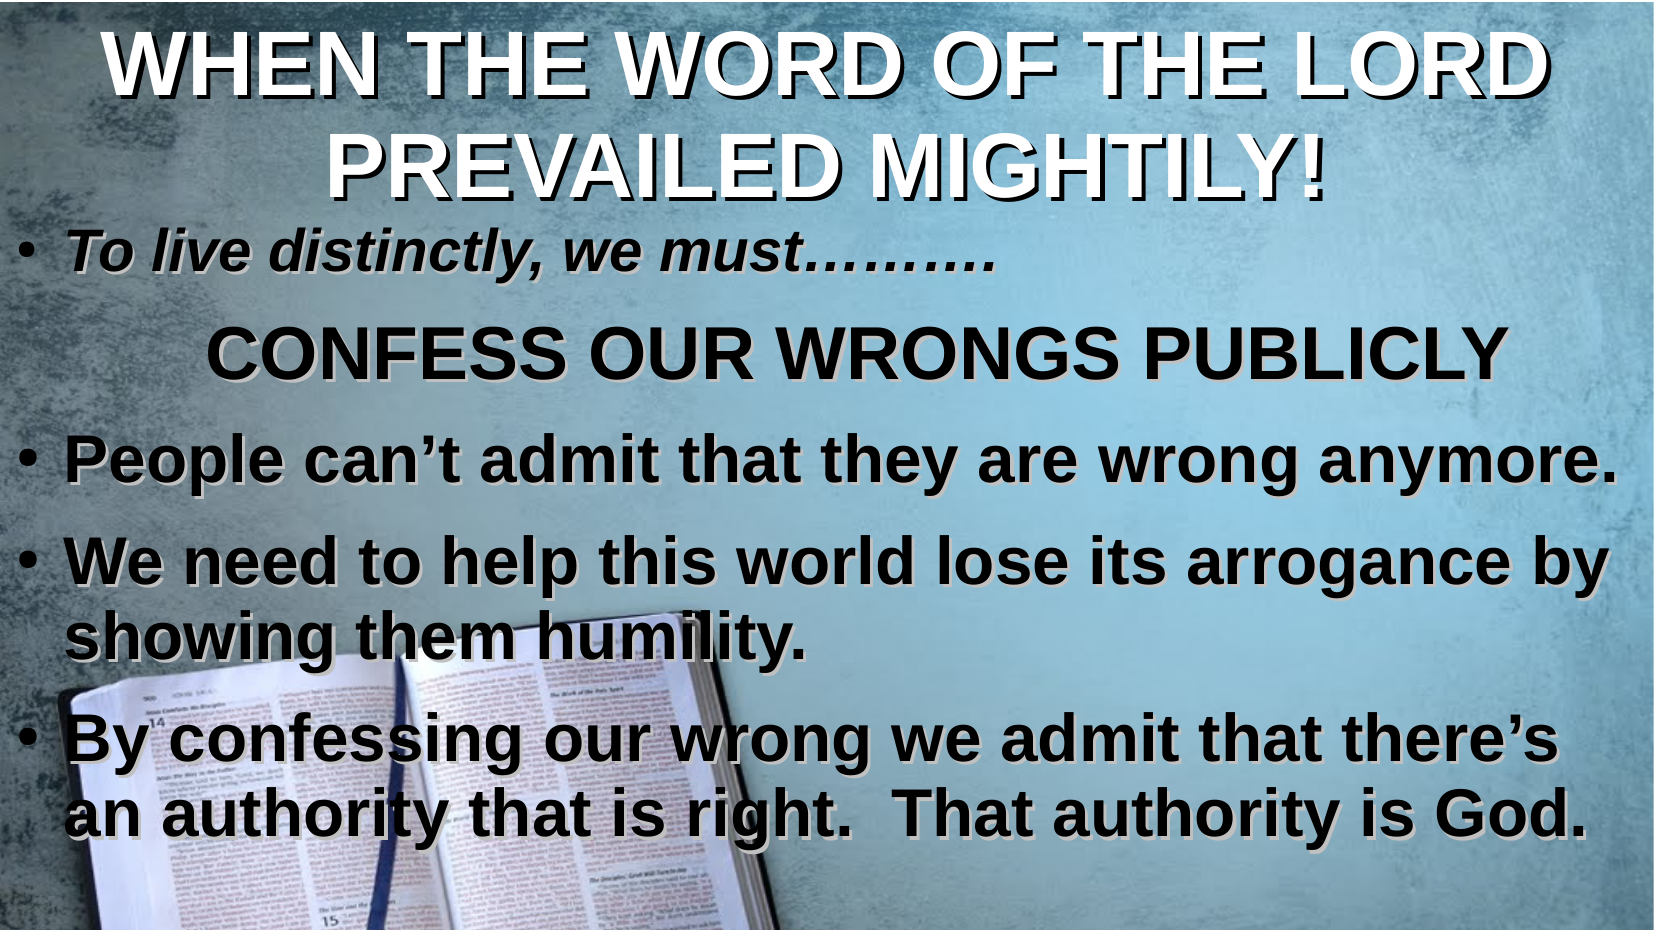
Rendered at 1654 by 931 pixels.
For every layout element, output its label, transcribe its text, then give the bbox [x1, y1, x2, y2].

title WHEN THE WORD OF THE LORD PREVAILED MIGHTILY! [82, 12, 1571, 217]
list To live distinctly, we must………. CONFESS OUR WRONGS PUBLICLY People can’t admit that they are wrong anymore. We need to help this world lose its arrogance by showing them humility. By confessing our wrong we admit that there’s an authority that is right. That authority is God. [0, 217, 1654, 930]
picture [0, 2, 1654, 217]
